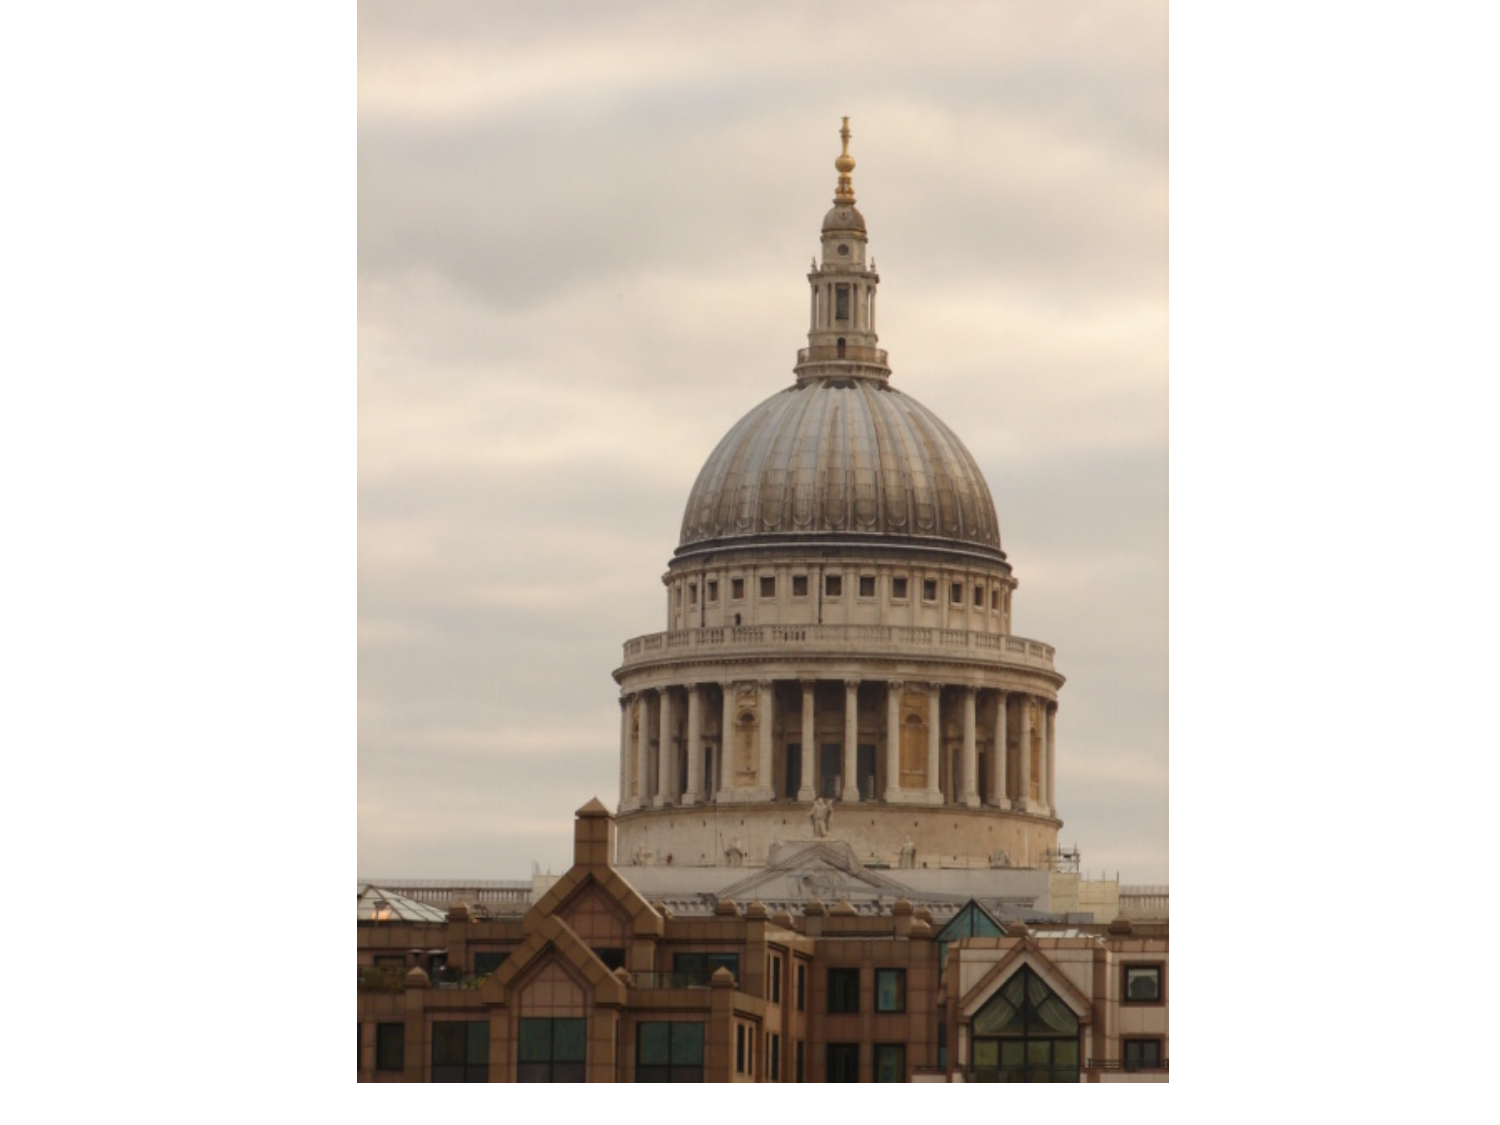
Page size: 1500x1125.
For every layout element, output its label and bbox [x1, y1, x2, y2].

picture [357, 0, 1169, 1083]
